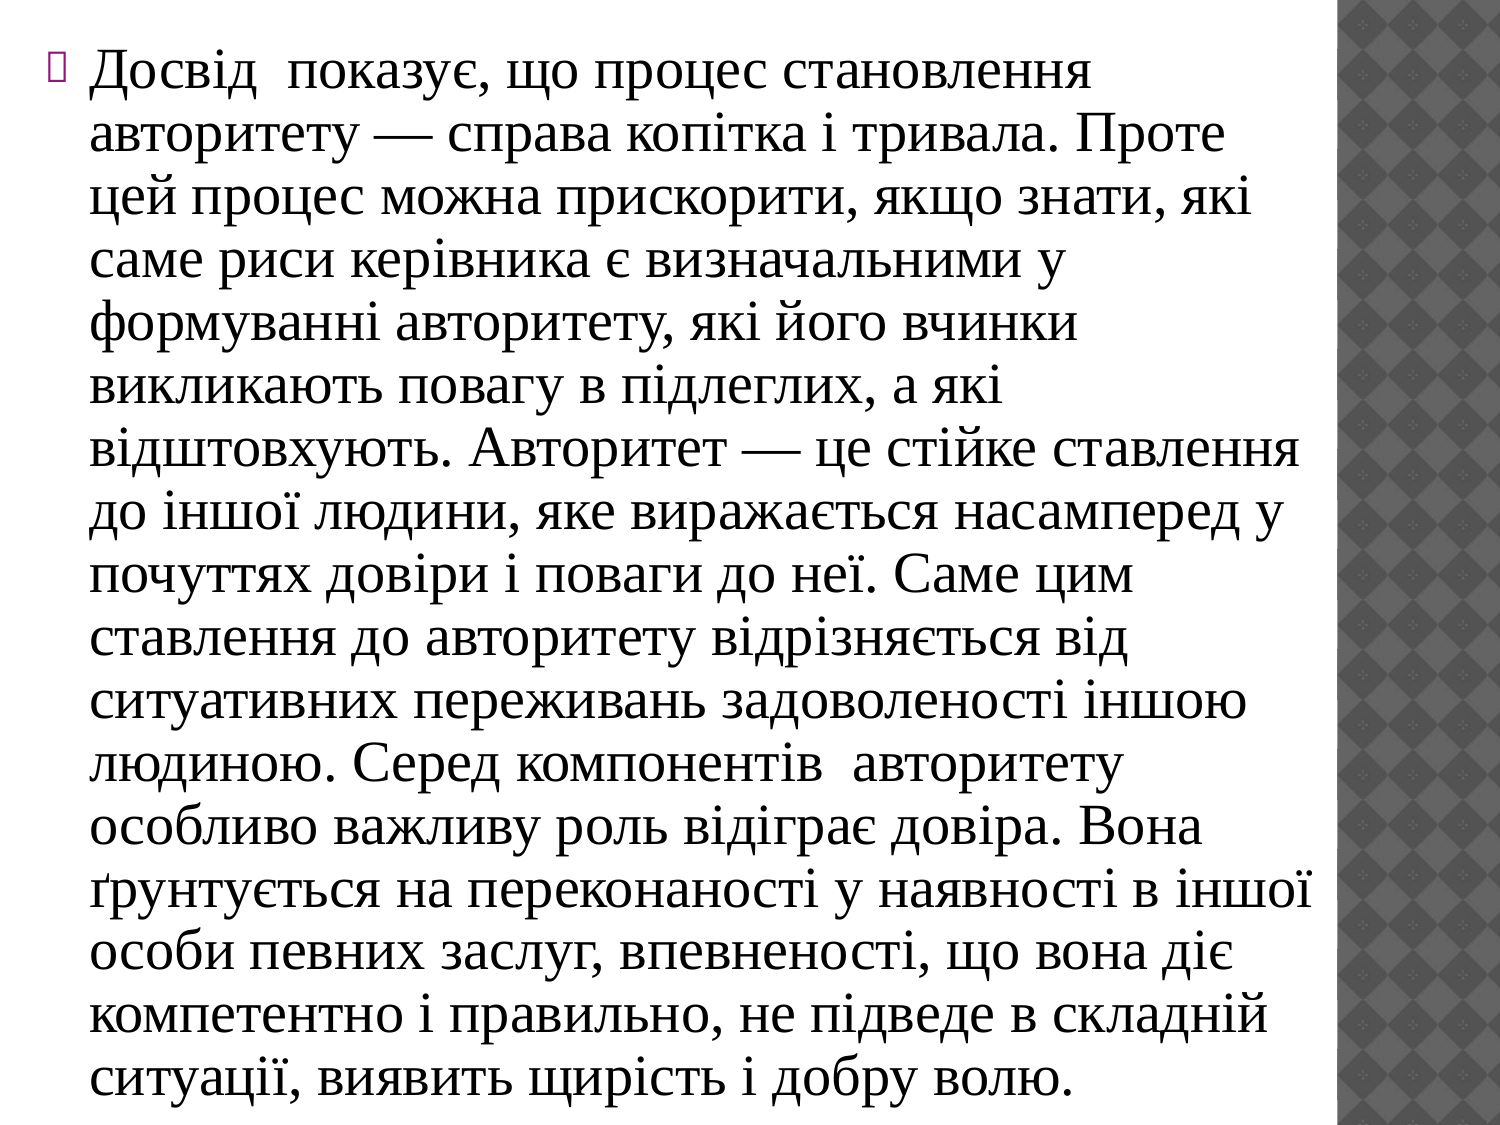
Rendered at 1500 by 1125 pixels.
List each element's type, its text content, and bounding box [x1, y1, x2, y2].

picture [1337, 0, 1500, 1125]
list Досвід показує, що процес становлення авторитету — справа копітка і тривала. Проте цей процес можна прискорити, якщо знати, які саме риси керівника є визначальними у формуванні авторитету, які його вчинки викликають повагу в підлеглих, а які відштовхують. Авторитет — це стійке ставлення до іншої людини, яке виражається насамперед у почуттях довіри і поваги до неї. Саме цим ставлення до авторитету відрізняється від ситуативних переживань задоволеності іншою лю­диною. Серед компонентів авторитету особливо важливу роль відіграє довіра. Вона ґрунтується на переконаності у наявності в іншої особи певних заслуг, впевненості, що вона діє компетентно і правильно, не підведе в складній ситуації, виявить щирість і добру волю. [29, 30, 1341, 1000]
